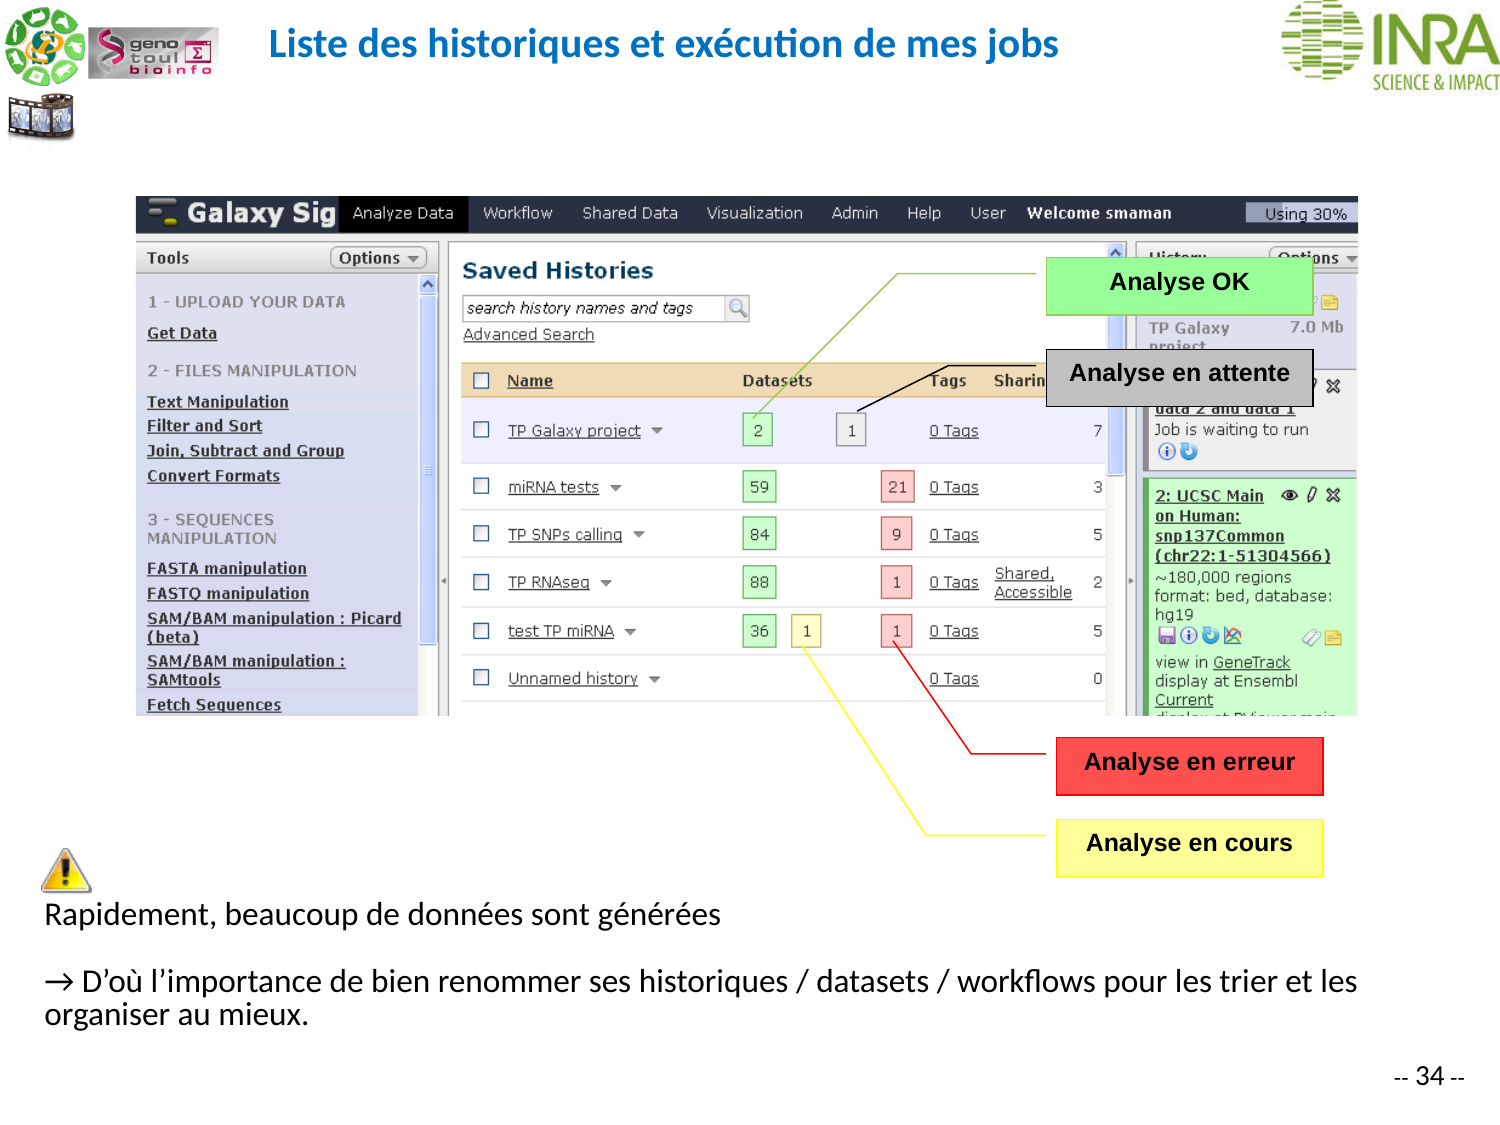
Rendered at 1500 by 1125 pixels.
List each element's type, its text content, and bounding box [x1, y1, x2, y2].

picture [135, 196, 1359, 716]
text_box Rapidement, beaucoup de données sont générées → D’où l’importance de bien renommer ses historiques / datasets / workflows pour les trier et les organiser au mieux. [29, 893, 1477, 1113]
text_box Analyse en attente [1047, 349, 1313, 407]
text_box Analyse OK [1047, 258, 1313, 315]
picture [5, 89, 77, 161]
picture [88, 27, 219, 79]
text_box Analyse en erreur [1056, 738, 1323, 795]
picture [1281, 0, 1500, 110]
picture [41, 845, 92, 897]
text_box Analyse en cours [1056, 819, 1323, 877]
text_box Liste des historiques et exécution de mes jobs [253, 19, 1270, 86]
picture [5, 7, 85, 86]
